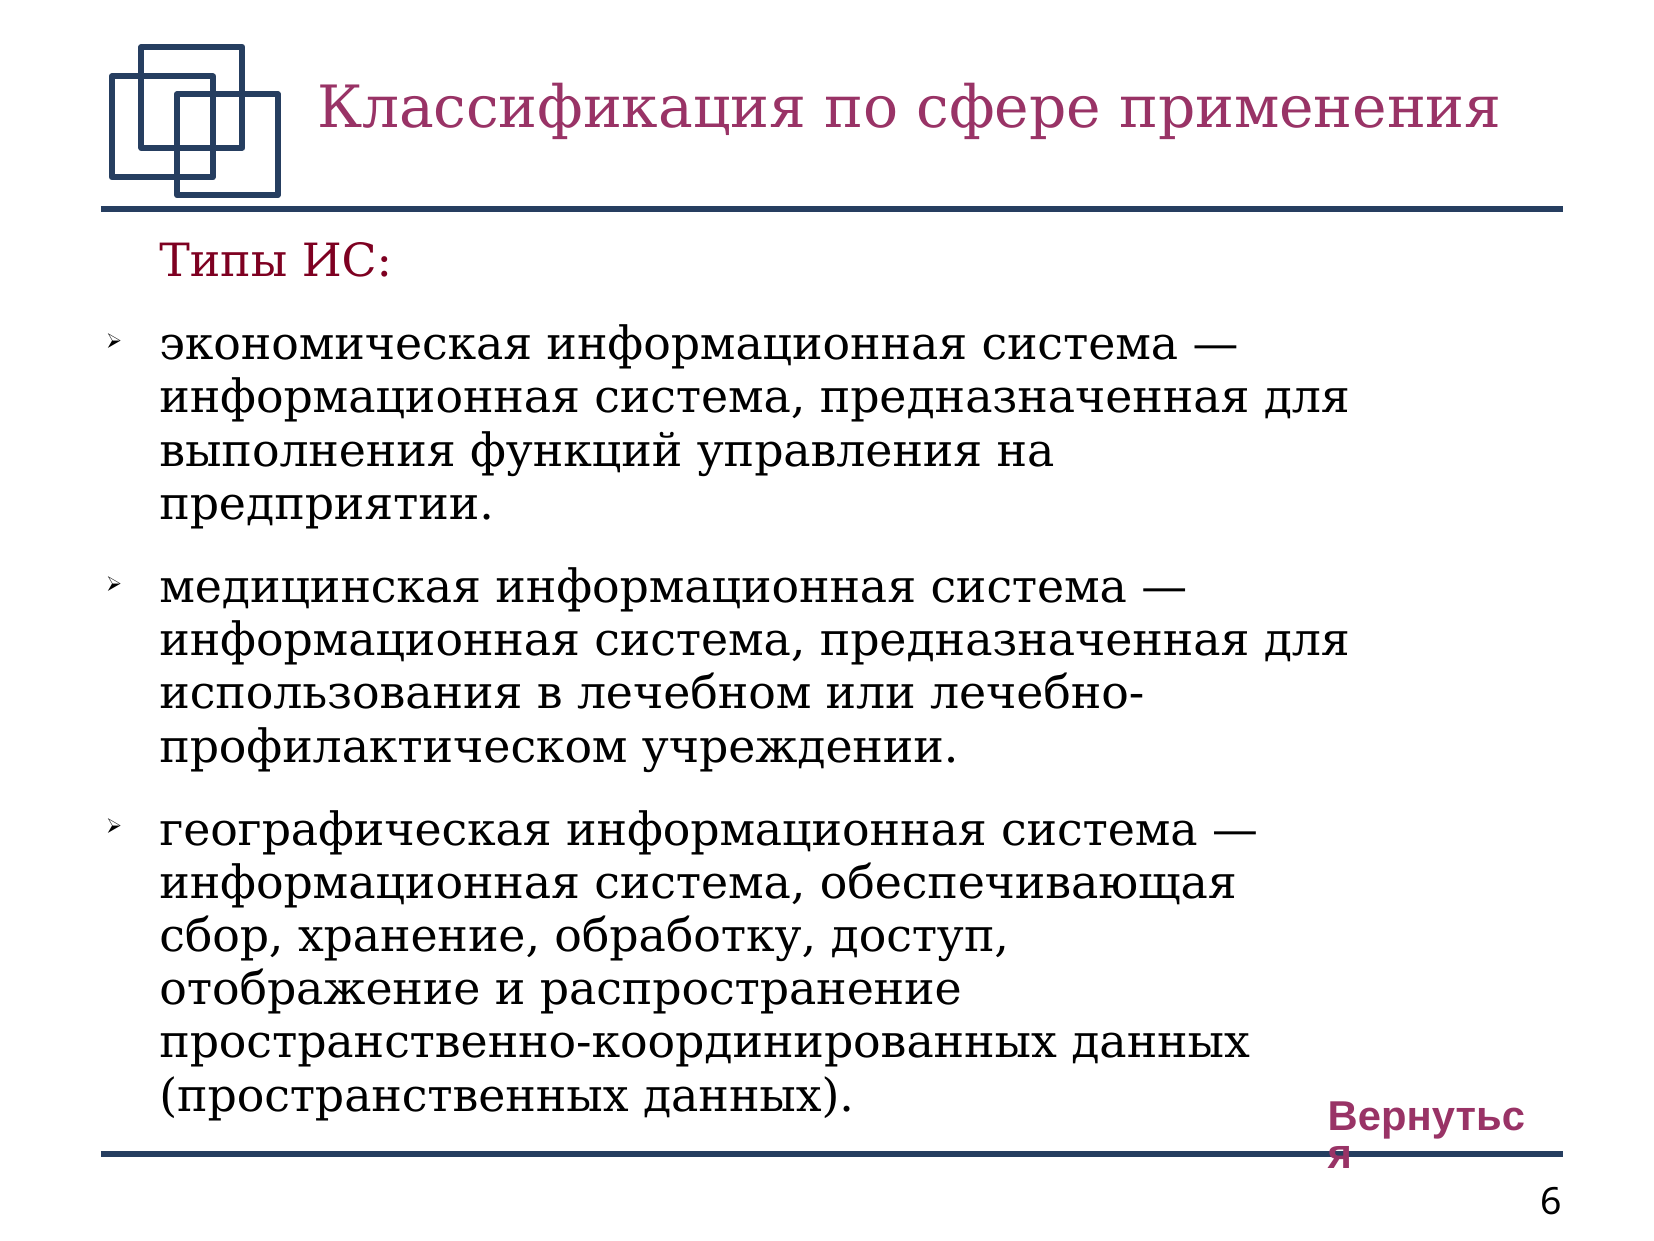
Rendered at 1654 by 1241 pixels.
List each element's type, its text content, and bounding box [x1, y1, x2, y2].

list Типы ИС: экономическая информационная система — информационная система, предназначенная для выполнения функций управления на предприятии. медицинская информационная система — информационная система, предназначенная для использования в лечебном или лечебно- профилактическом учреждении. географическая информационная система — информационная система, обеспечивающая сбор, хранение, обработку, доступ, отображение и распространение пространственно-координированных данных (пространственных данных). [88, 234, 1577, 1123]
title Классификация по сфере применения [165, 3, 1654, 211]
text_box Вернуться [1312, 1085, 1563, 1149]
